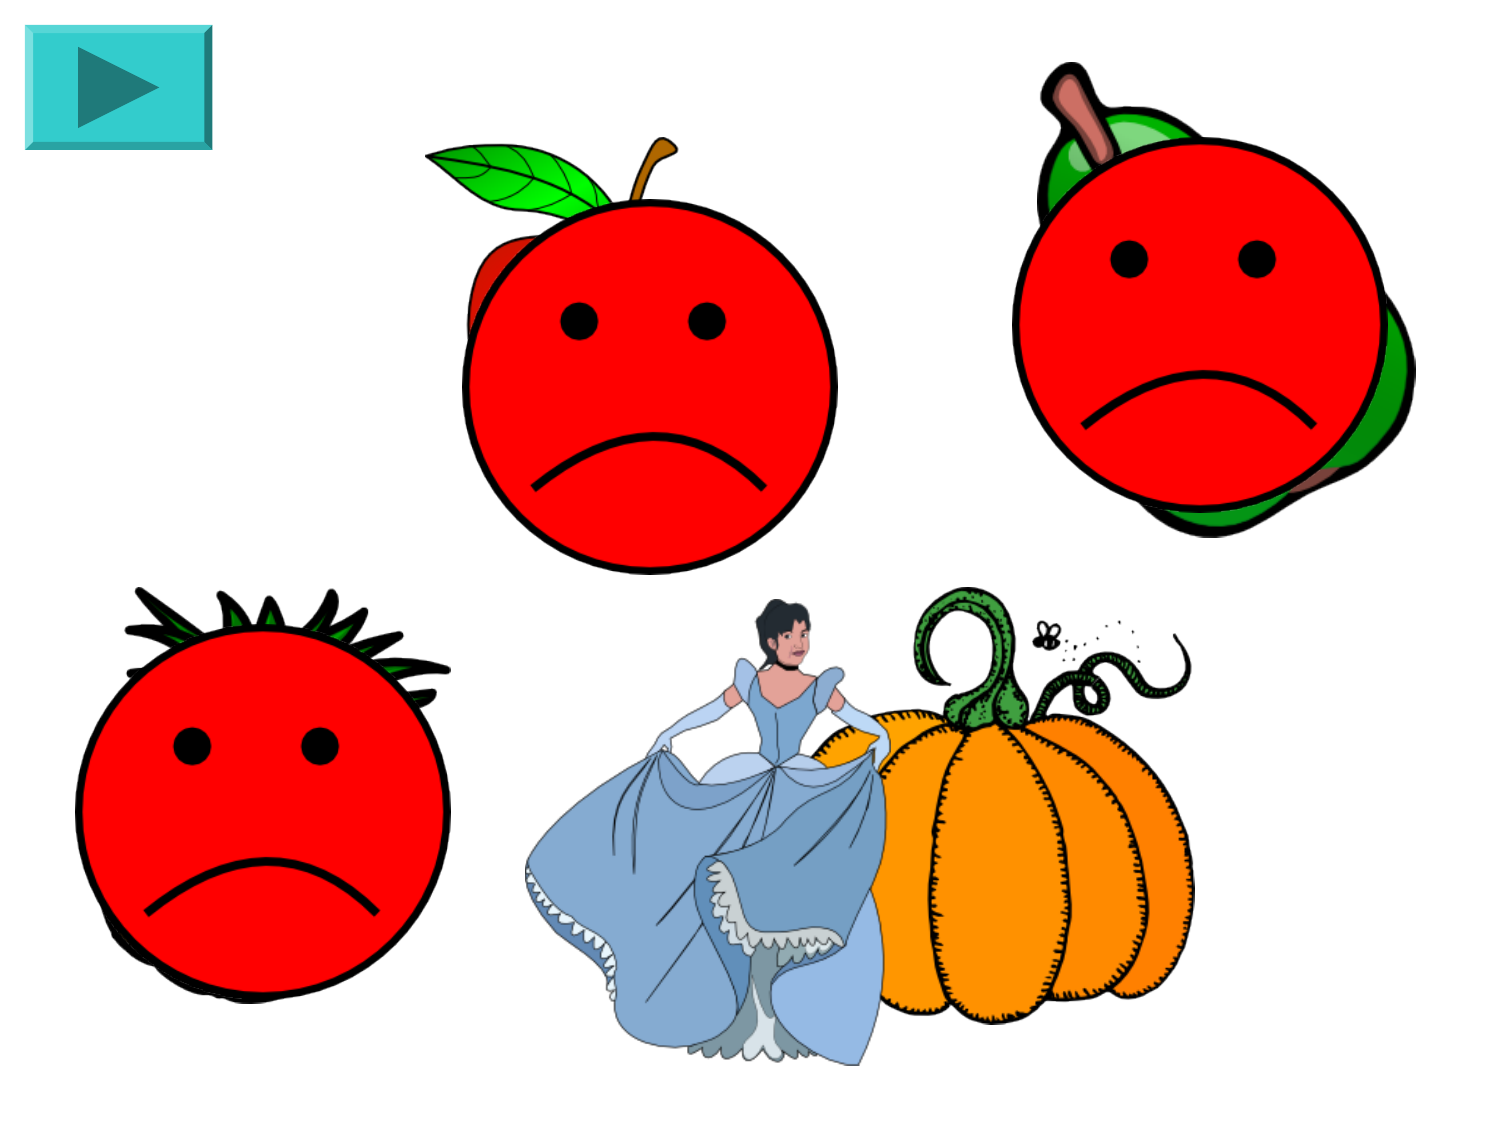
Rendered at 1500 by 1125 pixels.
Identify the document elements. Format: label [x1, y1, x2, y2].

picture [75, 587, 451, 1004]
picture [425, 137, 838, 576]
picture [525, 587, 1195, 1066]
text_box [26, 24, 213, 150]
picture [1012, 62, 1416, 538]
